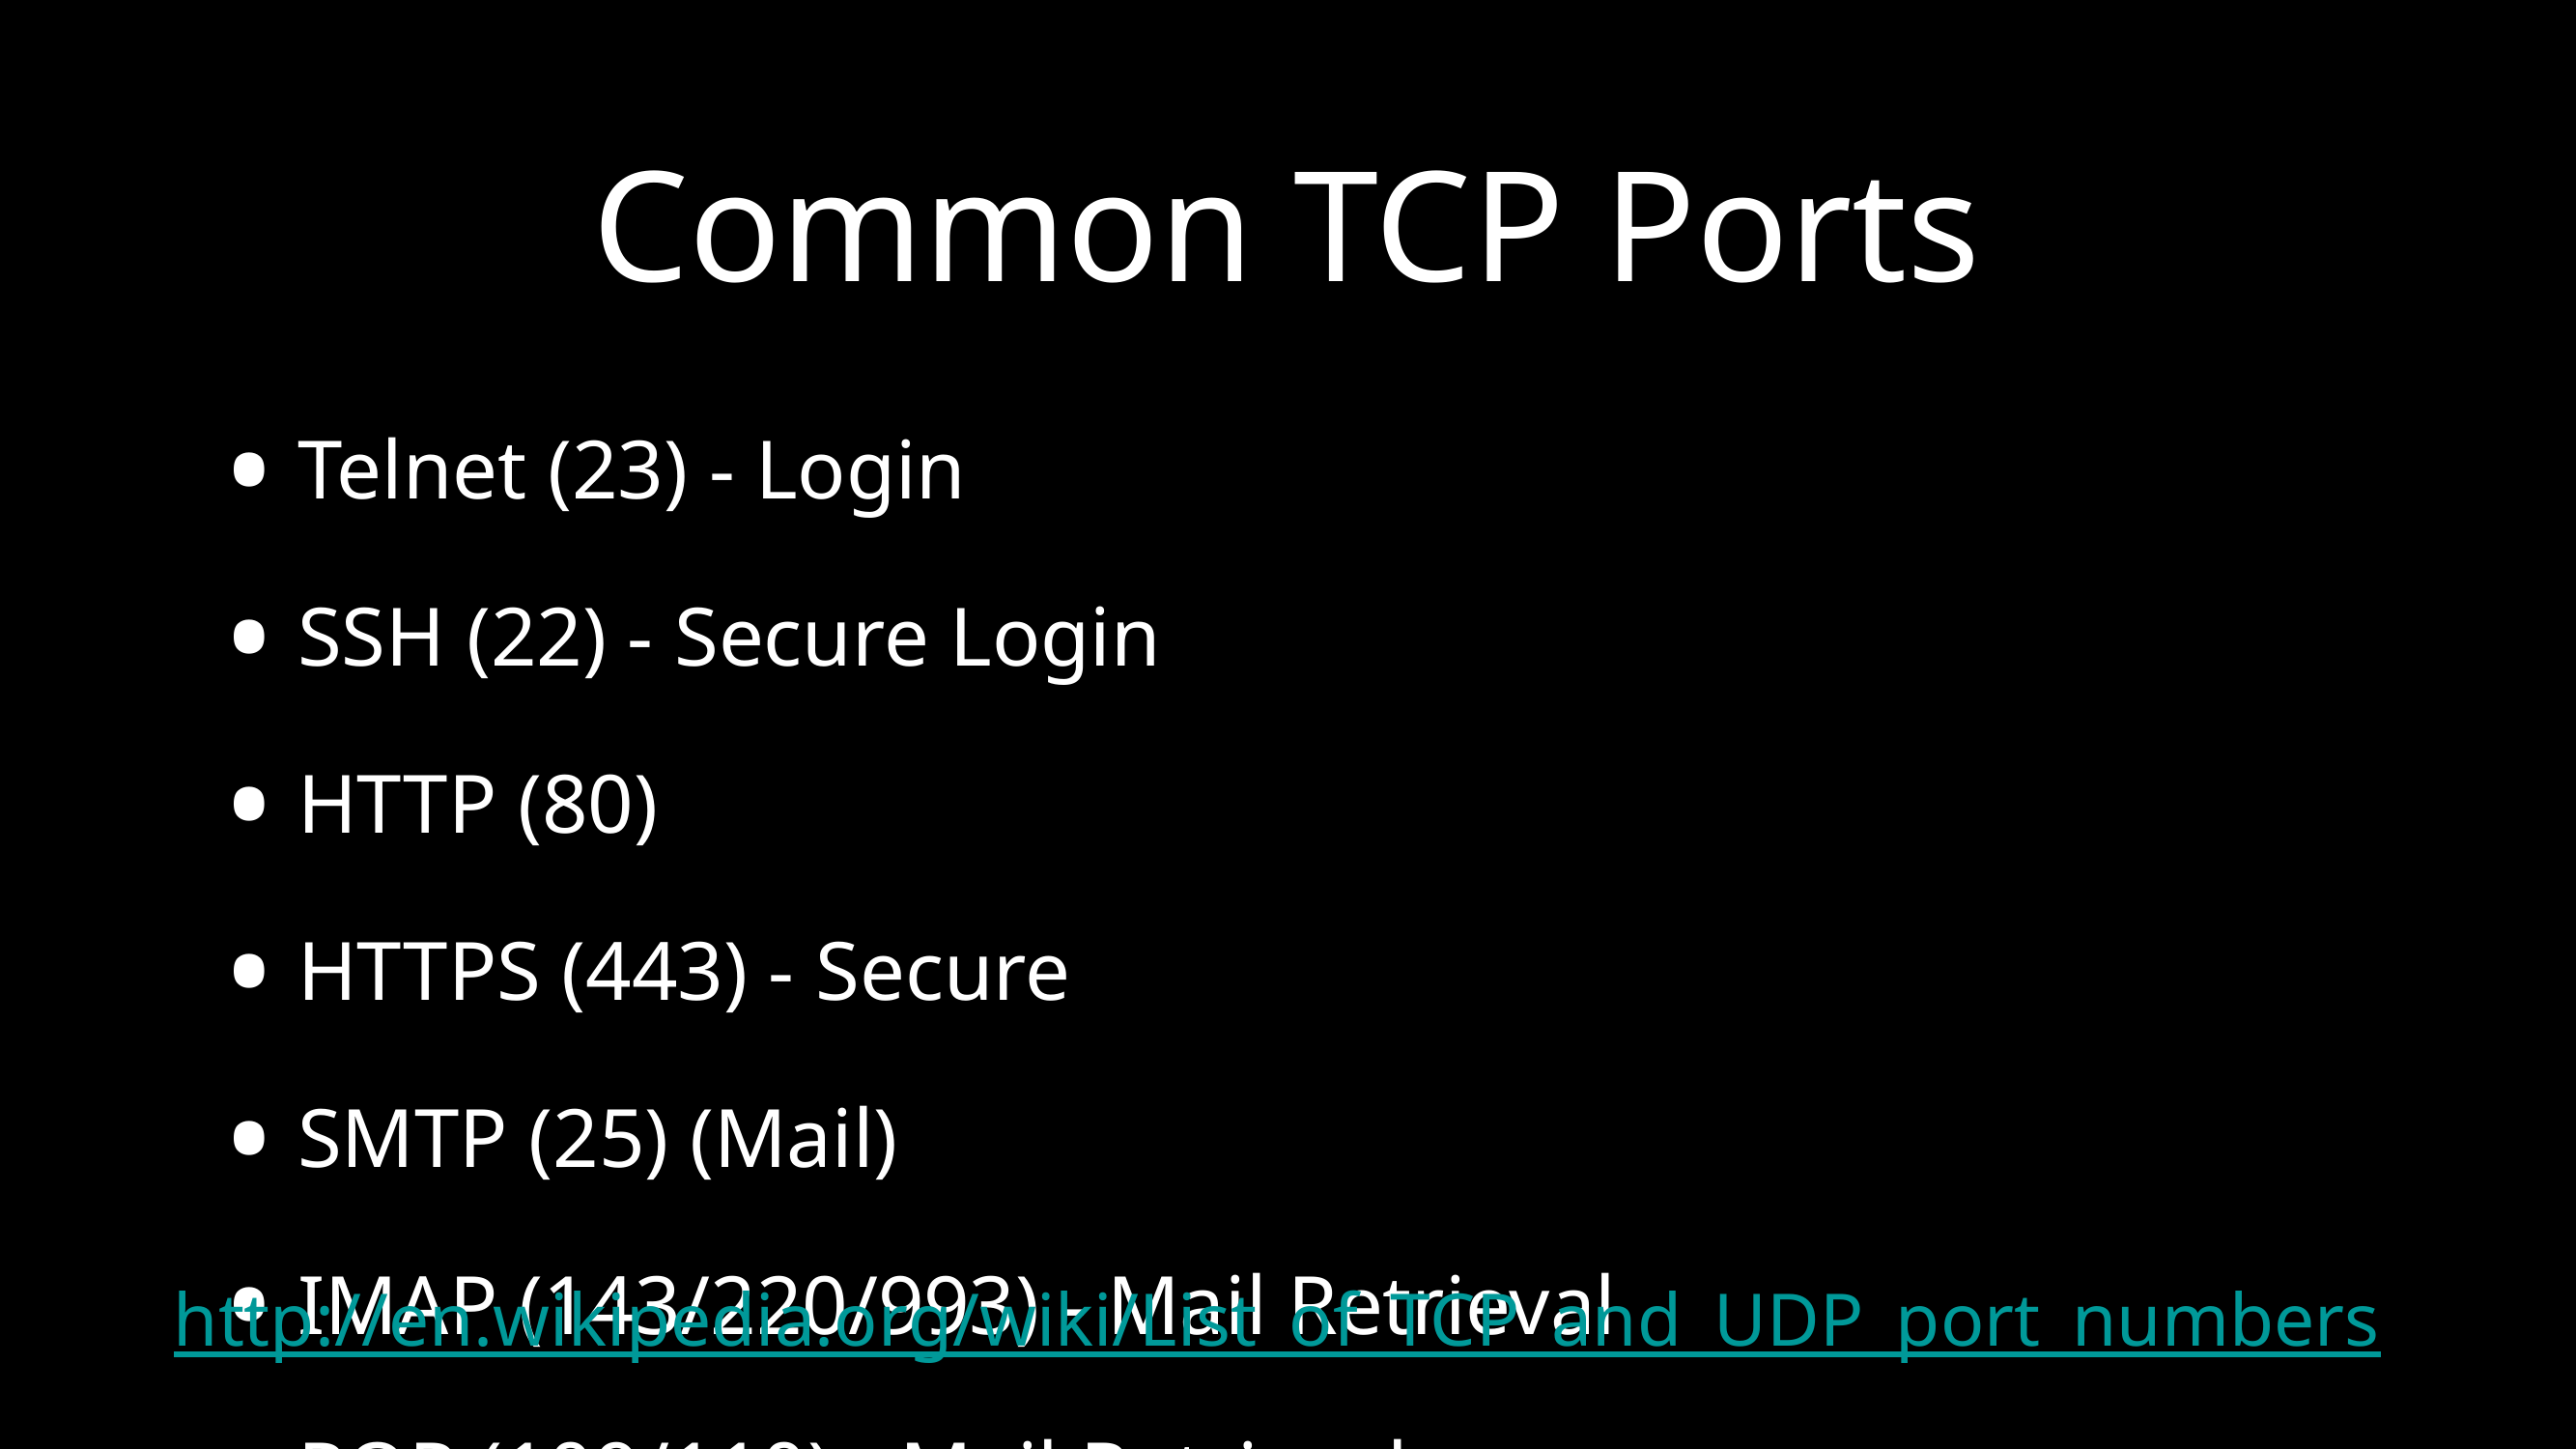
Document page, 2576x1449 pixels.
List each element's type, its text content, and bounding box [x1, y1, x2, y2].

text_box http://en.wikipedia.org/wiki/List_of_TCP_and_UDP_port_numbers [173, 1273, 2400, 1373]
list Telnet (23) - Login SSH (22) - Secure Login HTTP (80) HTTPS (443) - Secure SMTP (25) (Mail) IMAP (143/220/993) - Mail Retrieval POP (109/110) - Mail Retrieval DNS (53) - Domain Name FTP (21) - File Transfer [183, 412, 2392, 1273]
title Common TCP Ports [183, 38, 2392, 403]
list Telnet (23) - Login SSH (22) - Secure Login HTTP (80) HTTPS (443) - Secure SMTP (25) (Mail) IMAP (143/220/993) - Mail Retrieval POP (109/110) - Mail Retrieval DNS (53) - Domain Name FTP (21) - File Transfer [183, 1373, 2392, 1449]
